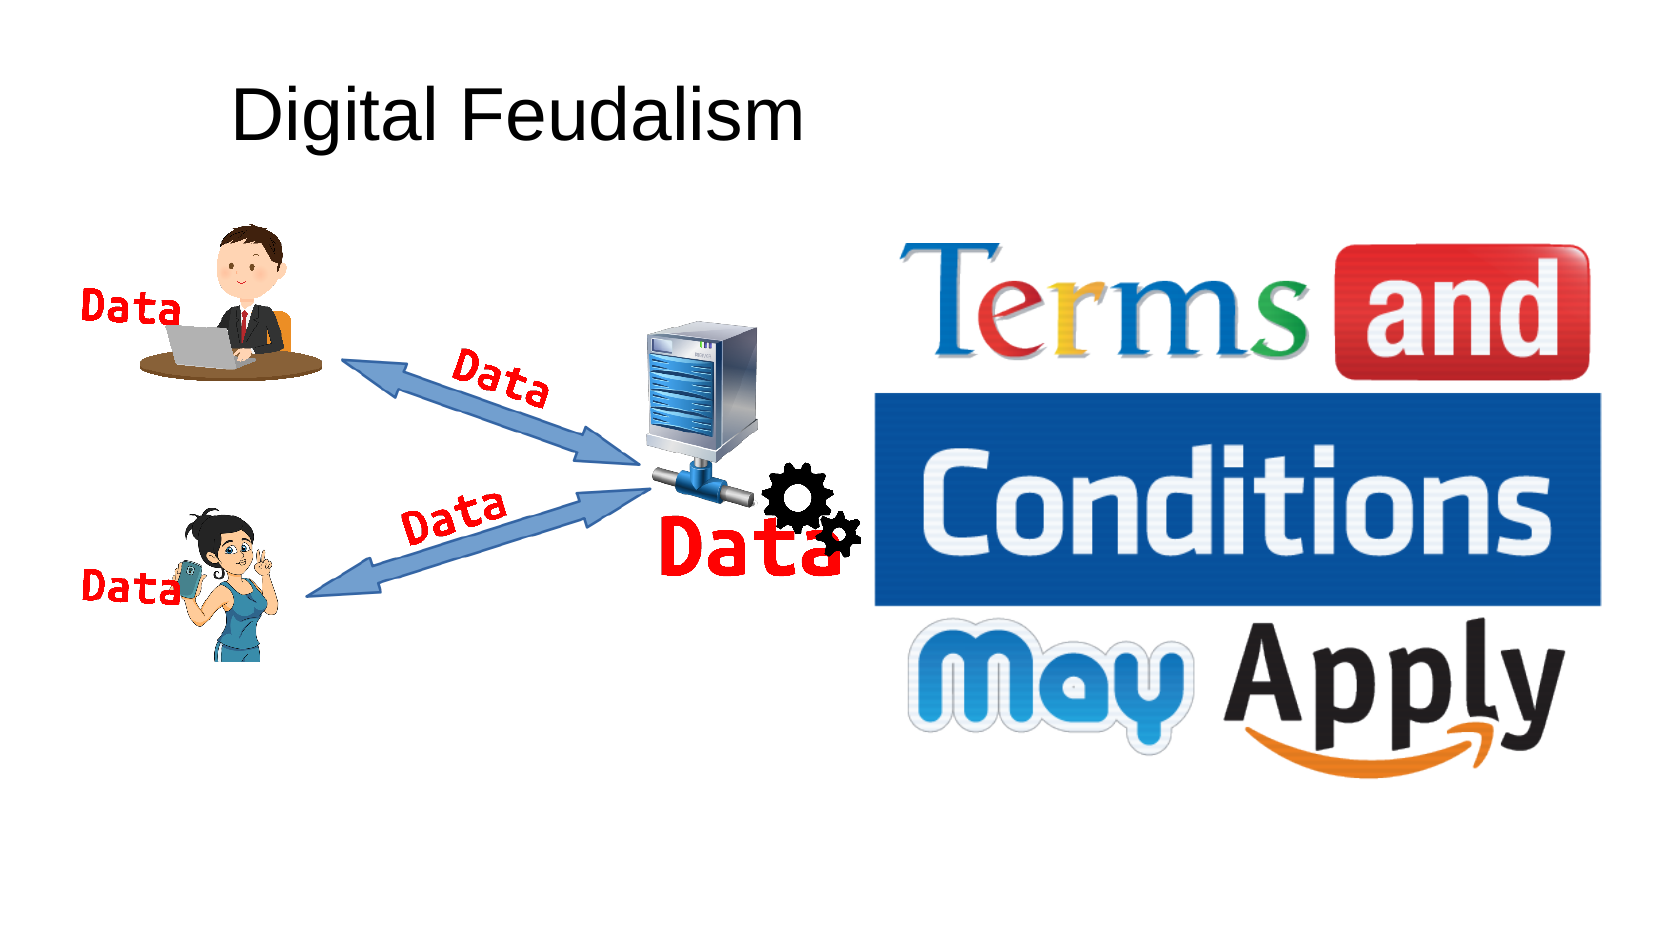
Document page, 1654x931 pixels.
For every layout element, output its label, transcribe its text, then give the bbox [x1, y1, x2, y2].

picture [82, 223, 861, 662]
title Digital Feudalism [82, 37, 1571, 193]
picture [874, 243, 1602, 804]
